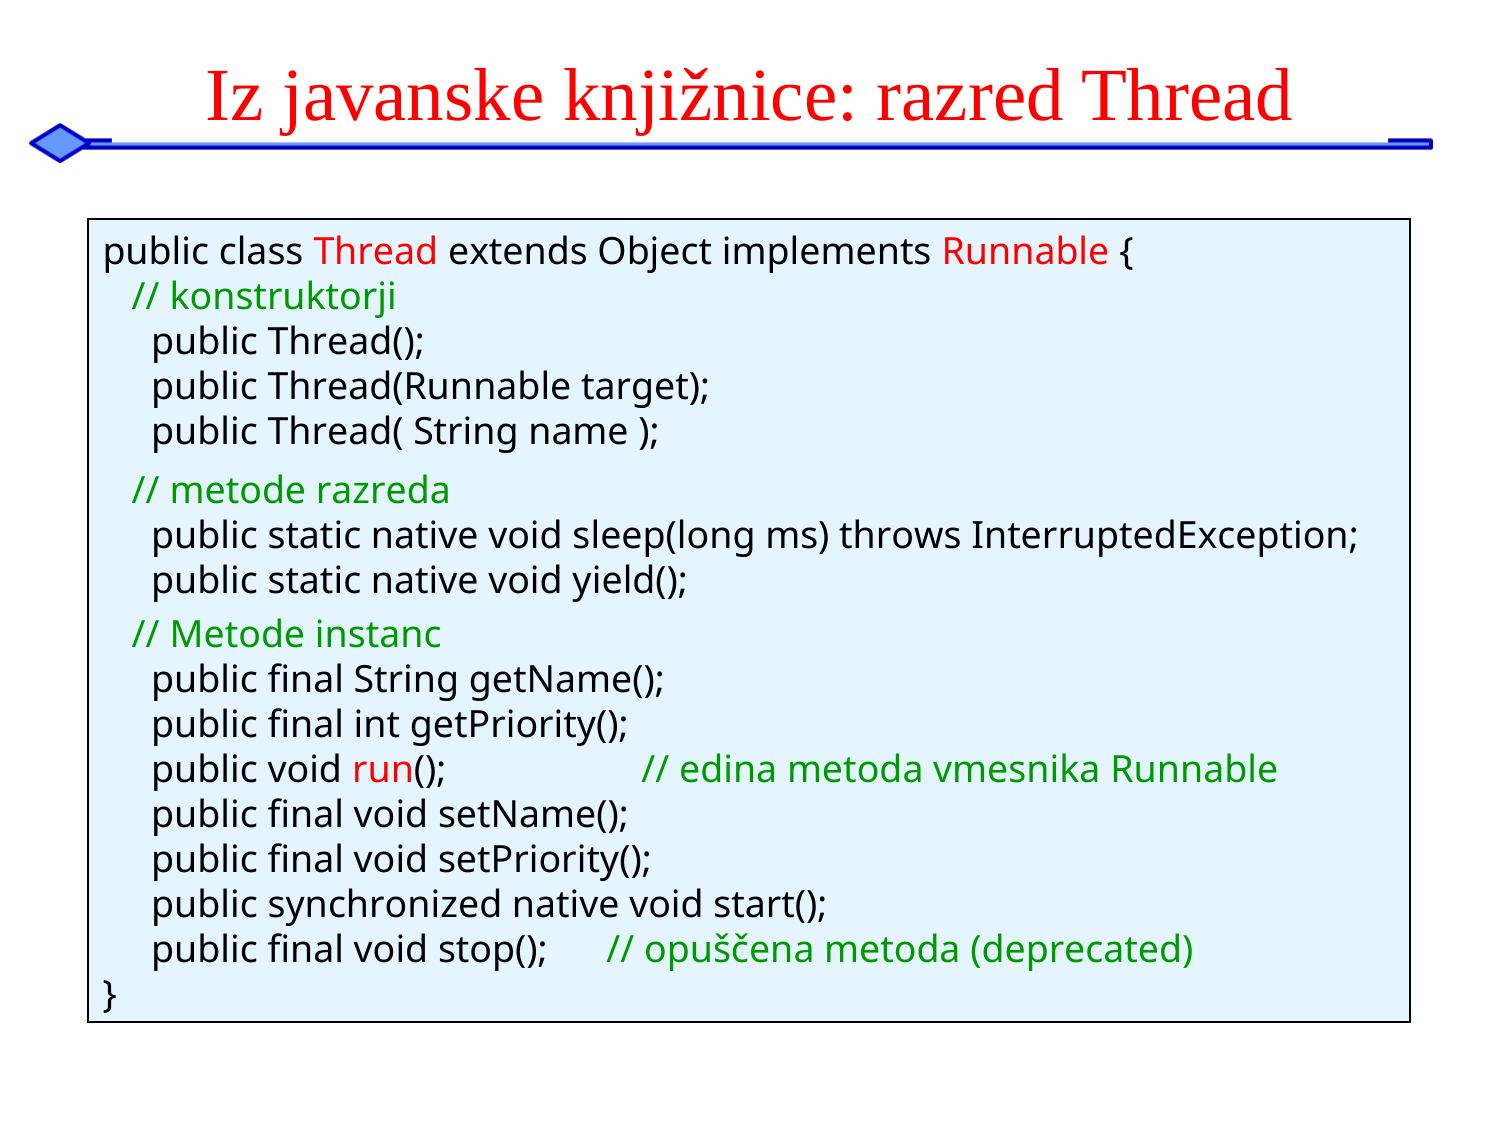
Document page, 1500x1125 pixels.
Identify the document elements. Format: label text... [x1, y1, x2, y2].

title Iz javanske knjižnice: razred Thread [111, 37, 1389, 143]
picture [28, 122, 1434, 164]
text_box public class Thread extends Object implements Runnable { // konstruktorji public Thread(); public Thread(Runnable target); public Thread( String name ); // metode razreda public static native void sleep(long ms) throws InterruptedException; public static native void yield(); // Metode instanc public final String getName(); public final int getPriority(); public void run(); // edina metoda vmesnika Runnable public final void setName(); public final void setPriority(); public synchronized native void start(); public final void stop(); // opuščena metoda (deprecated) } [87, 219, 1410, 1023]
